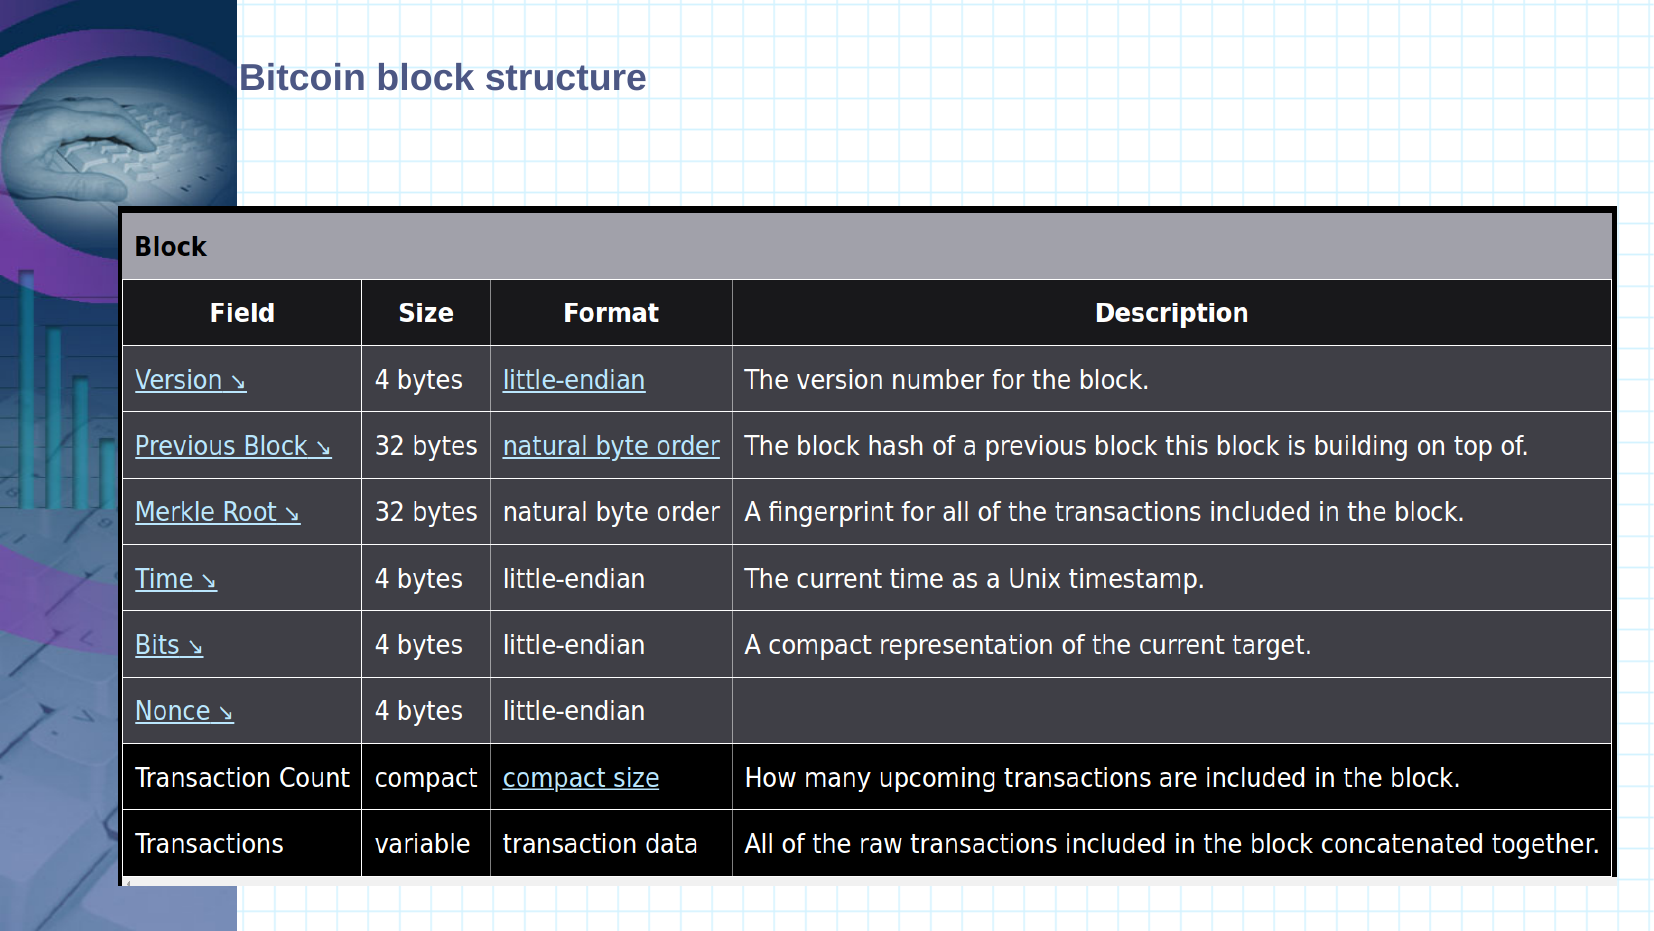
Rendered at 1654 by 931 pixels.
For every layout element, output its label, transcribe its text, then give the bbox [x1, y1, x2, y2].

picture [0, 0, 1654, 931]
title Bitcoin block structure [239, 0, 1625, 156]
